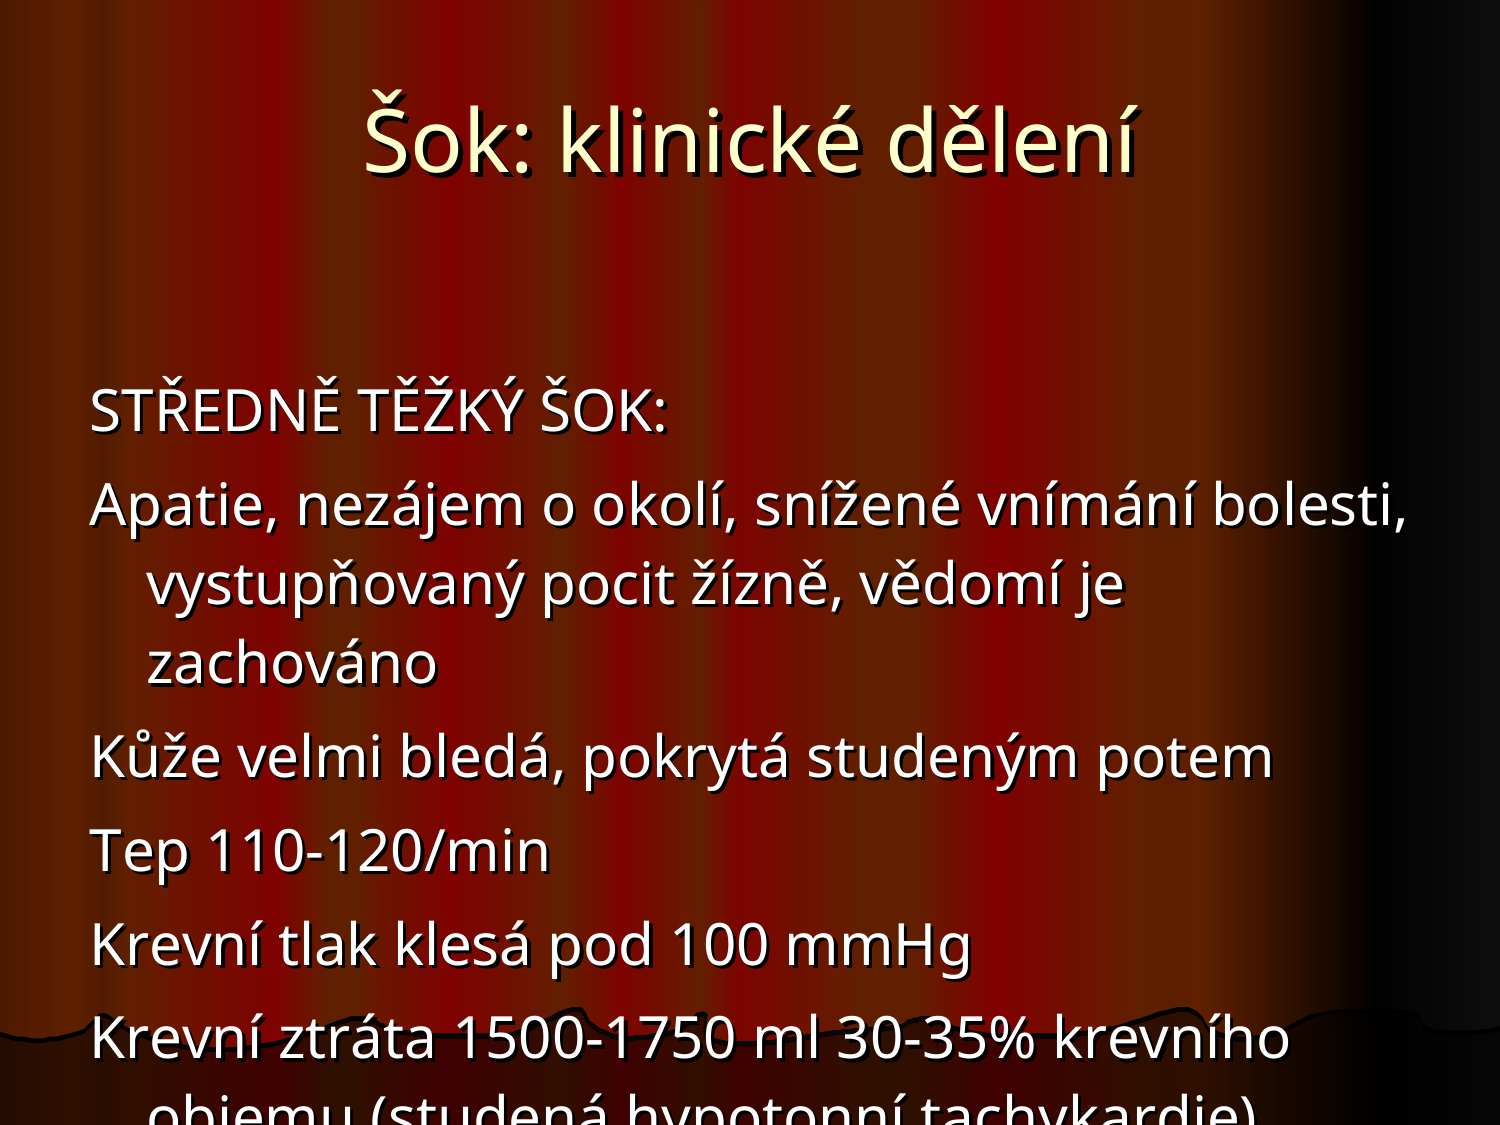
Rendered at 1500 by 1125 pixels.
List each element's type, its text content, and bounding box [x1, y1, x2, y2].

list STŘEDNĚ TĚŽKÝ ŠOK: Apatie, nezájem o okolí, snížené vnímání bolesti, vystupňovaný pocit žízně, vědomí je zachováno Kůže velmi bledá, pokrytá studeným potem Tep 110-120/min Krevní tlak klesá pod 100 mmHg Krevní ztráta 1500-1750 ml 30-35% krevního objemu (studená hypotonní tachykardie) [75, 361, 1426, 1024]
title Šok: klinické dělení [75, 45, 1426, 233]
